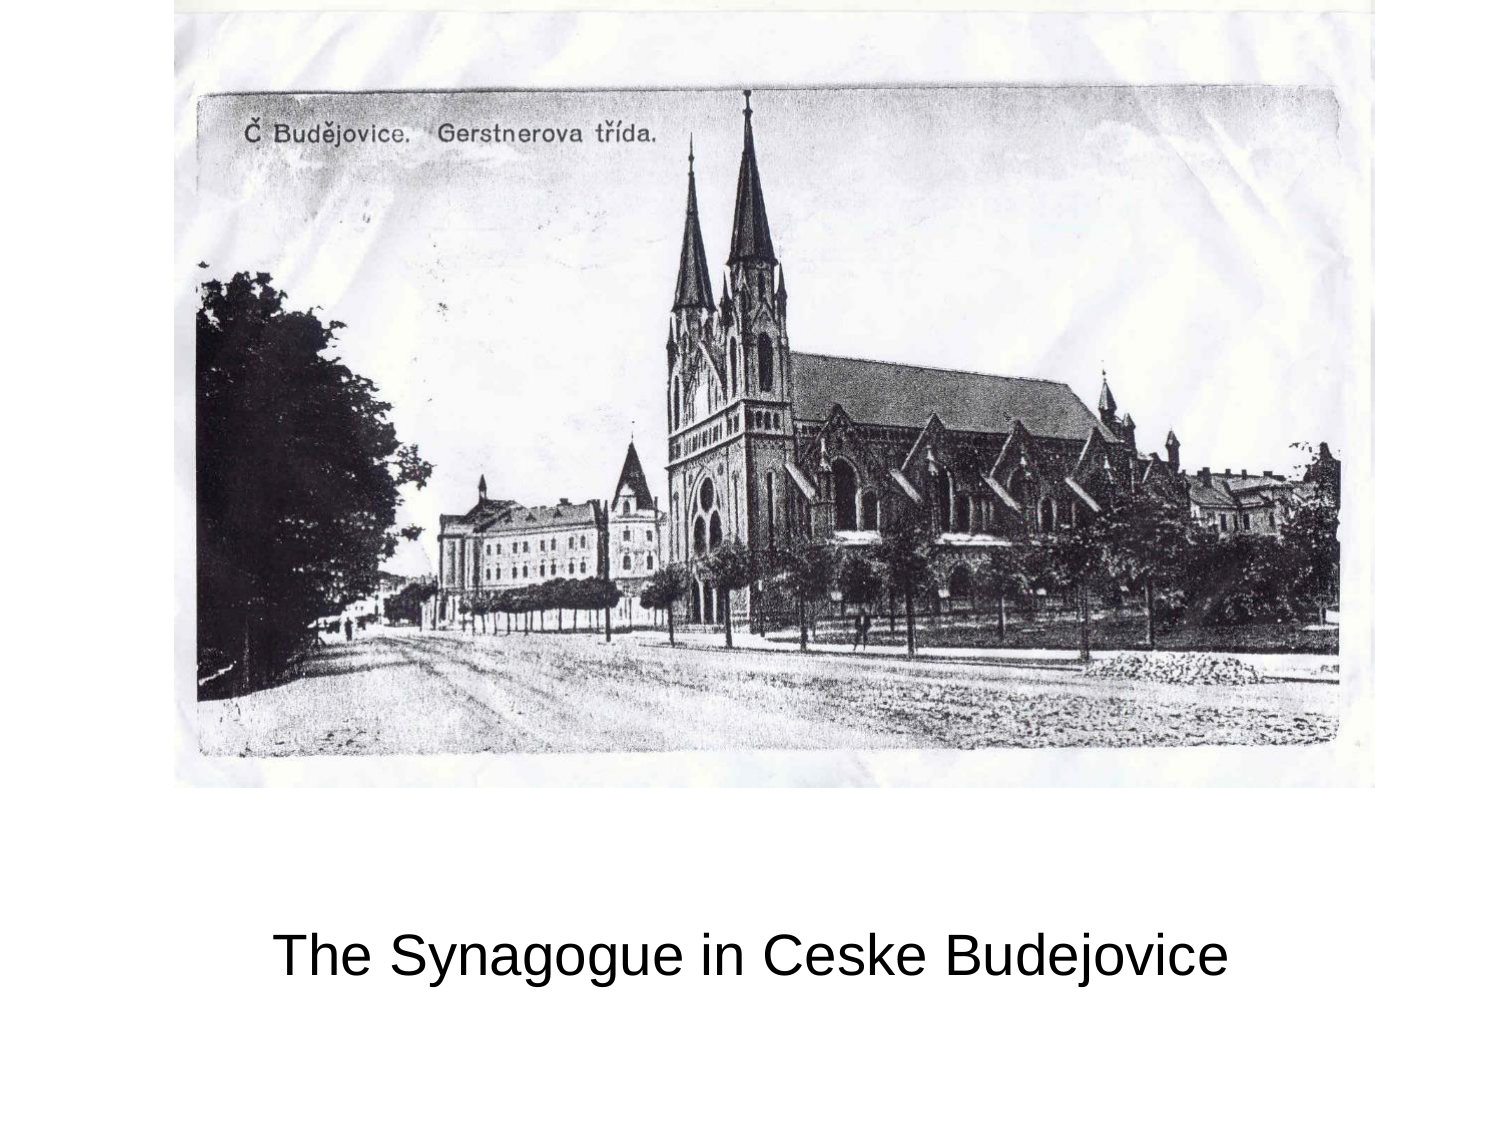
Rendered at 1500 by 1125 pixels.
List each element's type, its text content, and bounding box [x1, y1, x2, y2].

picture [174, 0, 1375, 788]
text_box The Synagogue in Ceske Budejovice [76, 857, 1427, 1046]
